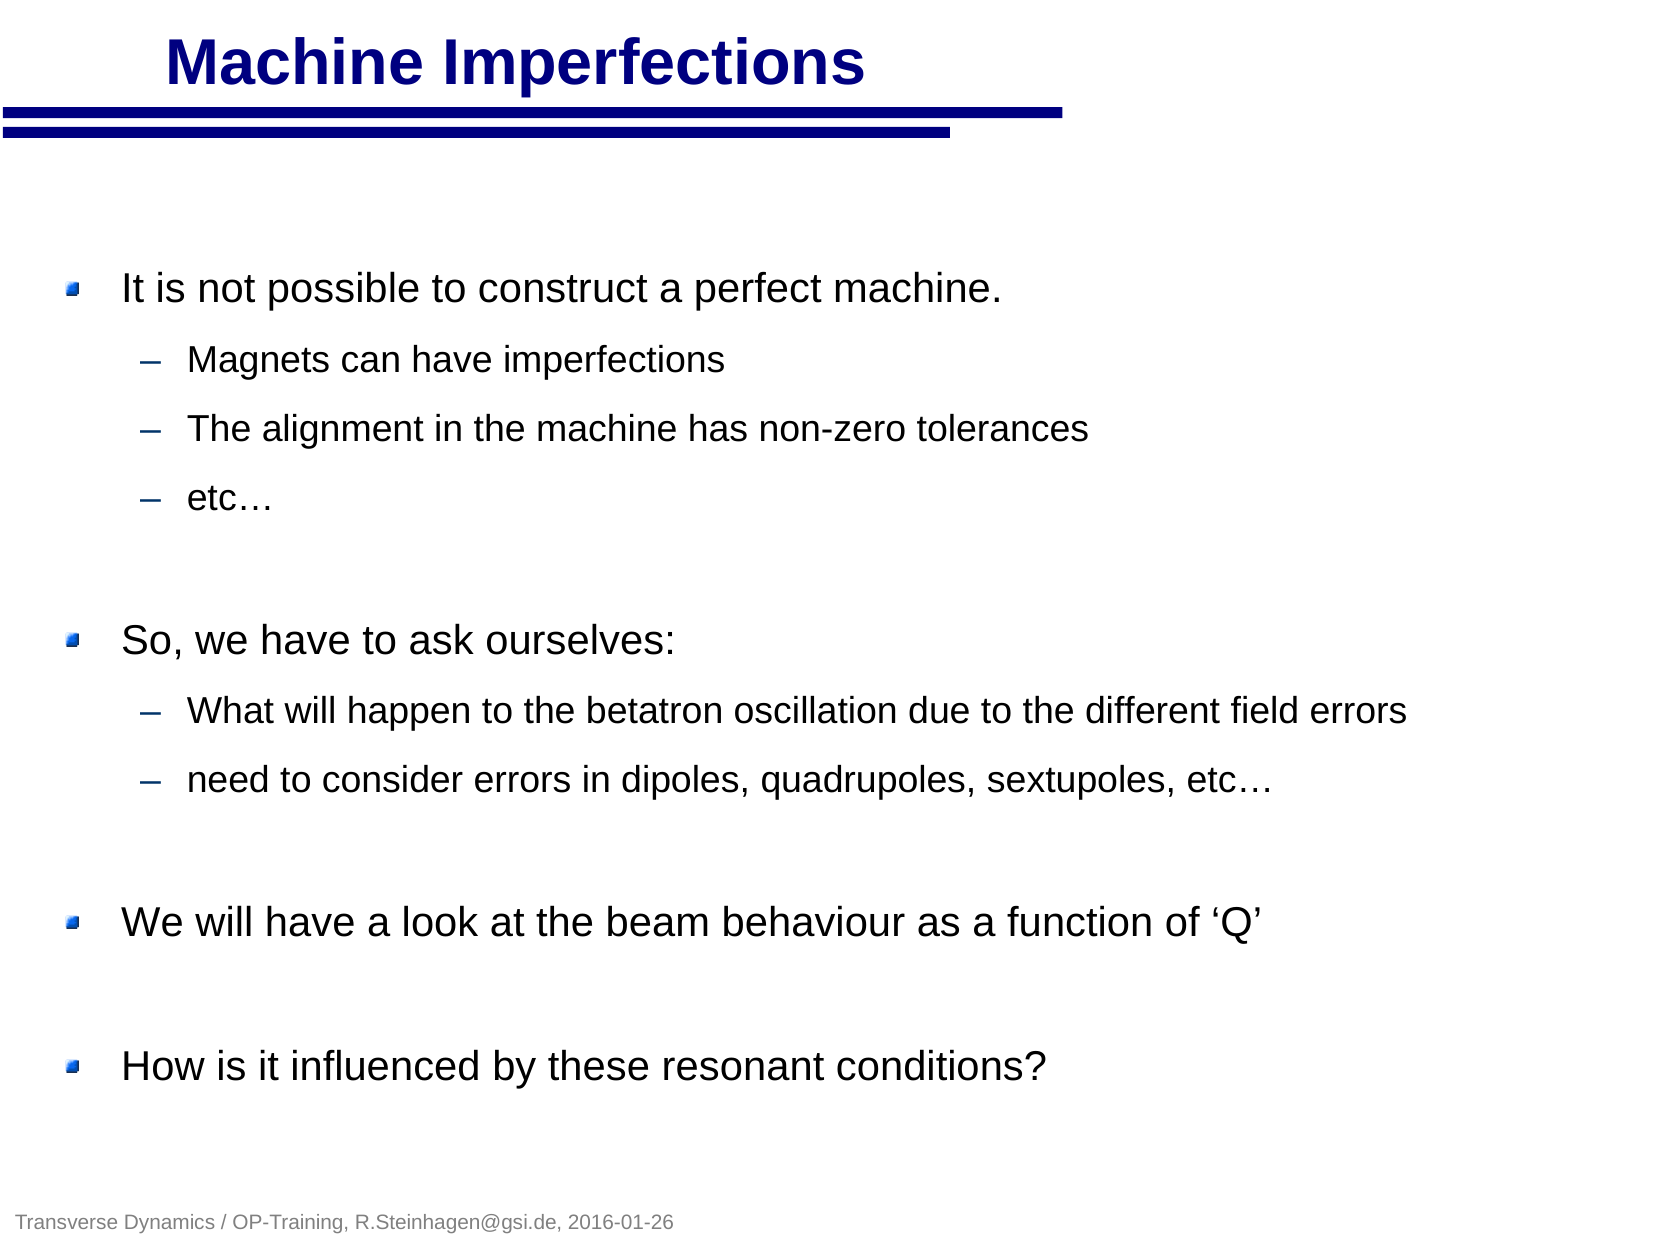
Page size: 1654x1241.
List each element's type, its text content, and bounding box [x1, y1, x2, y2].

title Machine Imperfections [165, 0, 1323, 124]
list It is not possible to construct a perfect machine. Magnets can have imperfections The alignment in the machine has non-zero tolerances etc… So, we have to ask ourselves: What will happen to the betatron oscillation due to the different field errors need to consider errors in dipoles, quadrupoles, sextupoles, etc… We will have a look at the beam behaviour as a function of ‘Q’ How is it influenced by these resonant conditions? [65, 192, 1628, 1090]
